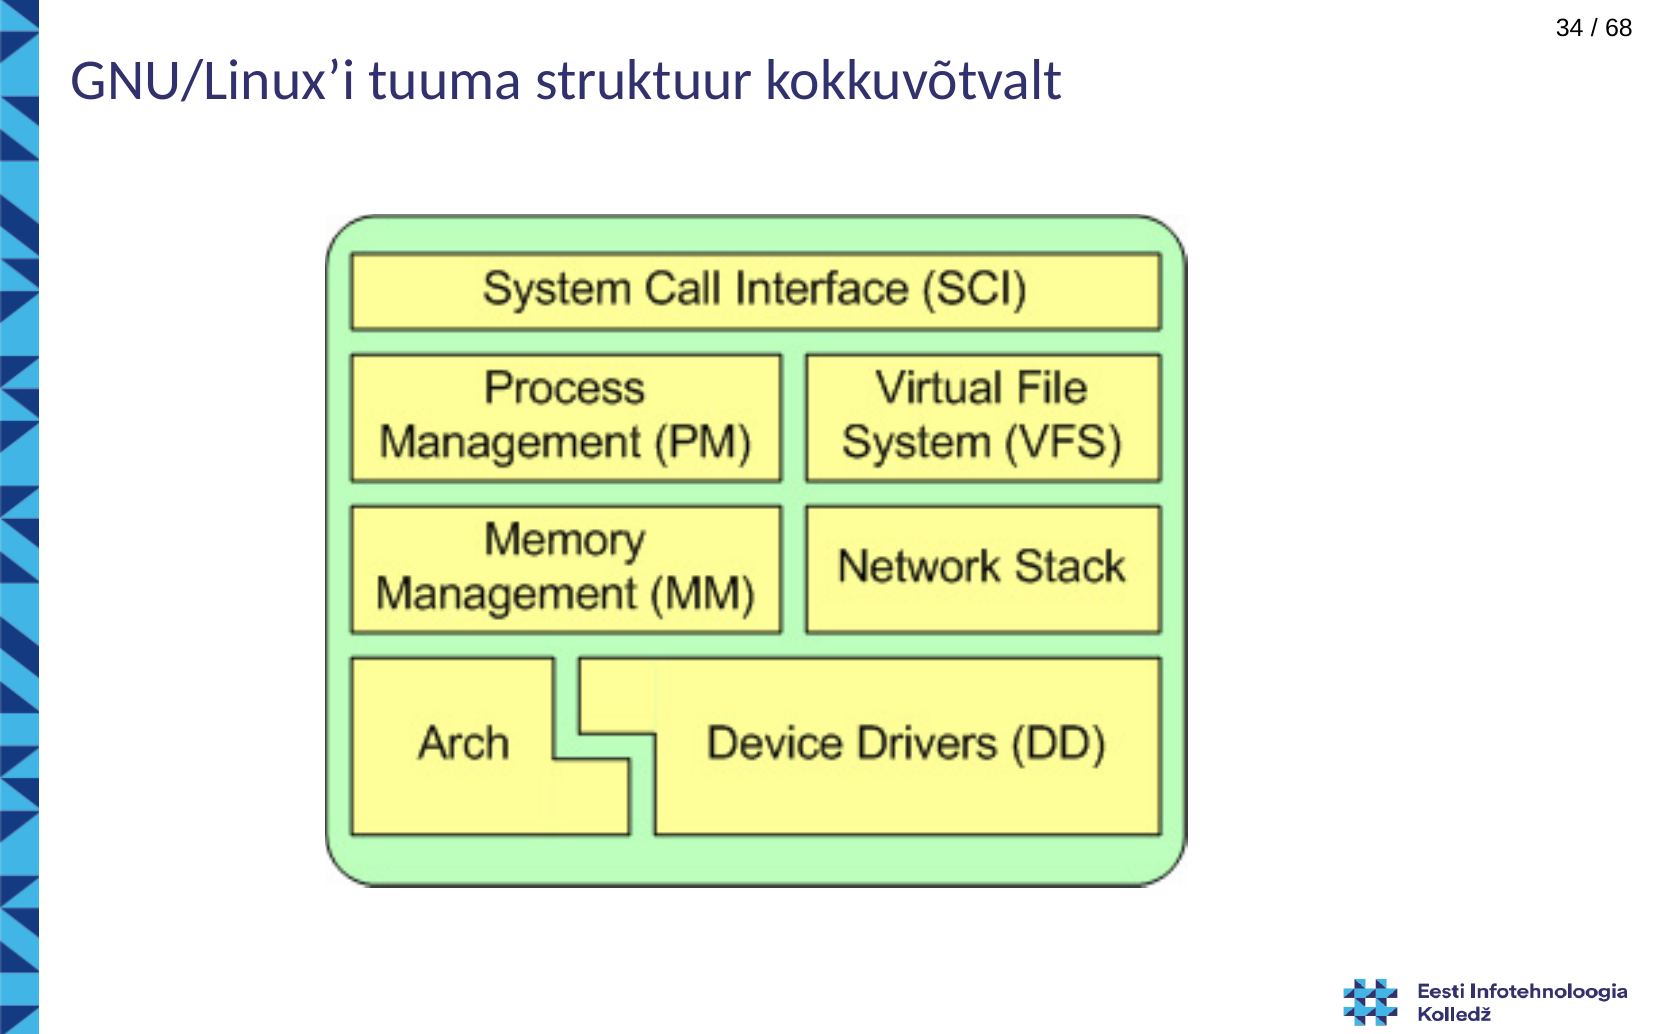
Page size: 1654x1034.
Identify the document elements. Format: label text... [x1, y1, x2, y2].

title GNU/Linux’i tuuma struktuur kokkuvõtvalt [70, 41, 1630, 130]
picture [325, 214, 1188, 888]
